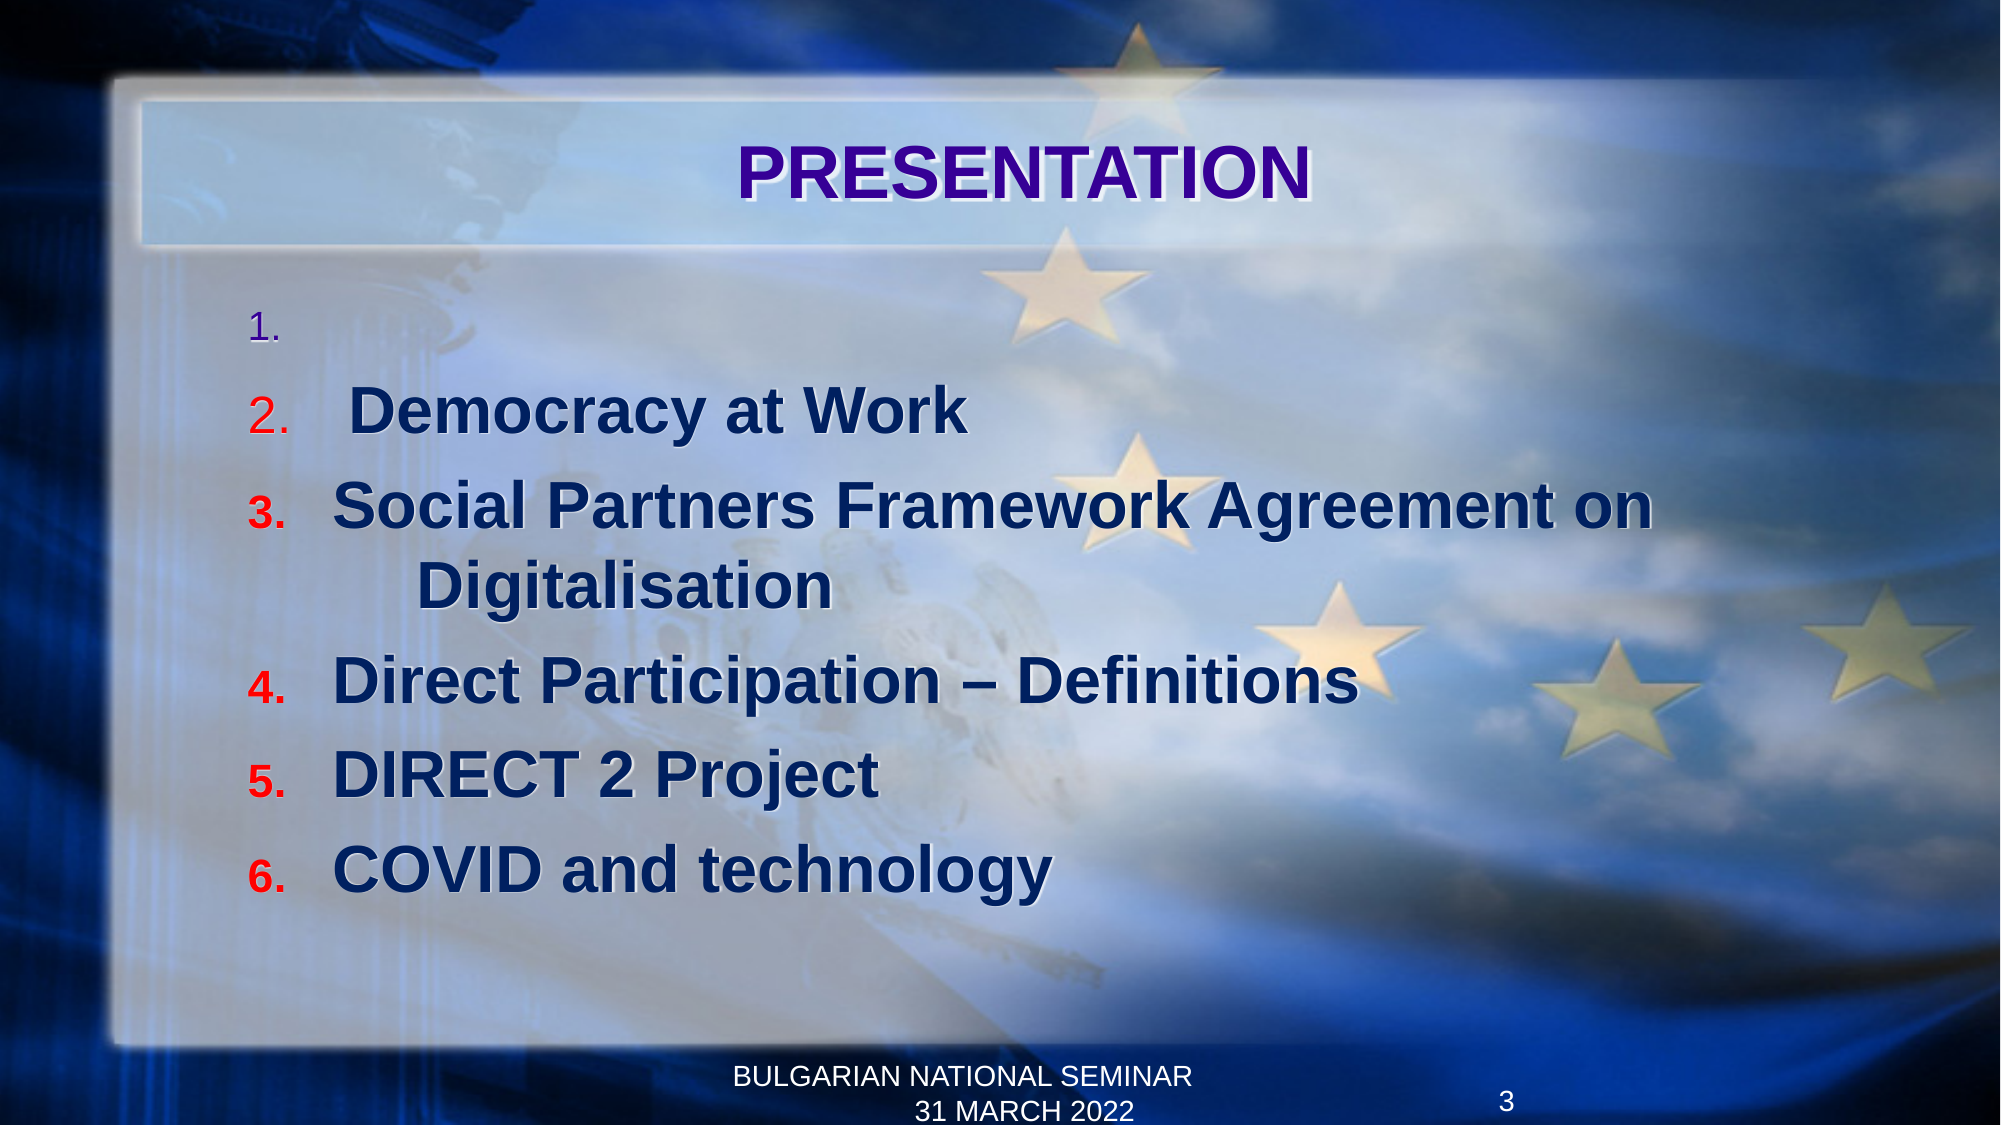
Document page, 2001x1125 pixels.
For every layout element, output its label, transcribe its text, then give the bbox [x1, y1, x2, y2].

text_box [1483, 1050, 1901, 1125]
title PRESENTATION [150, 87, 1900, 251]
list Democracy at Work Social Partners Framework Agreement on Digitalisation Direct Participation – Definitions DIRECT 2 Project COVID and technology [232, 275, 1900, 1026]
text_box BULGARIAN NATIONAL SEMINAR 31 MARCH 2022 [708, 1050, 1342, 1125]
